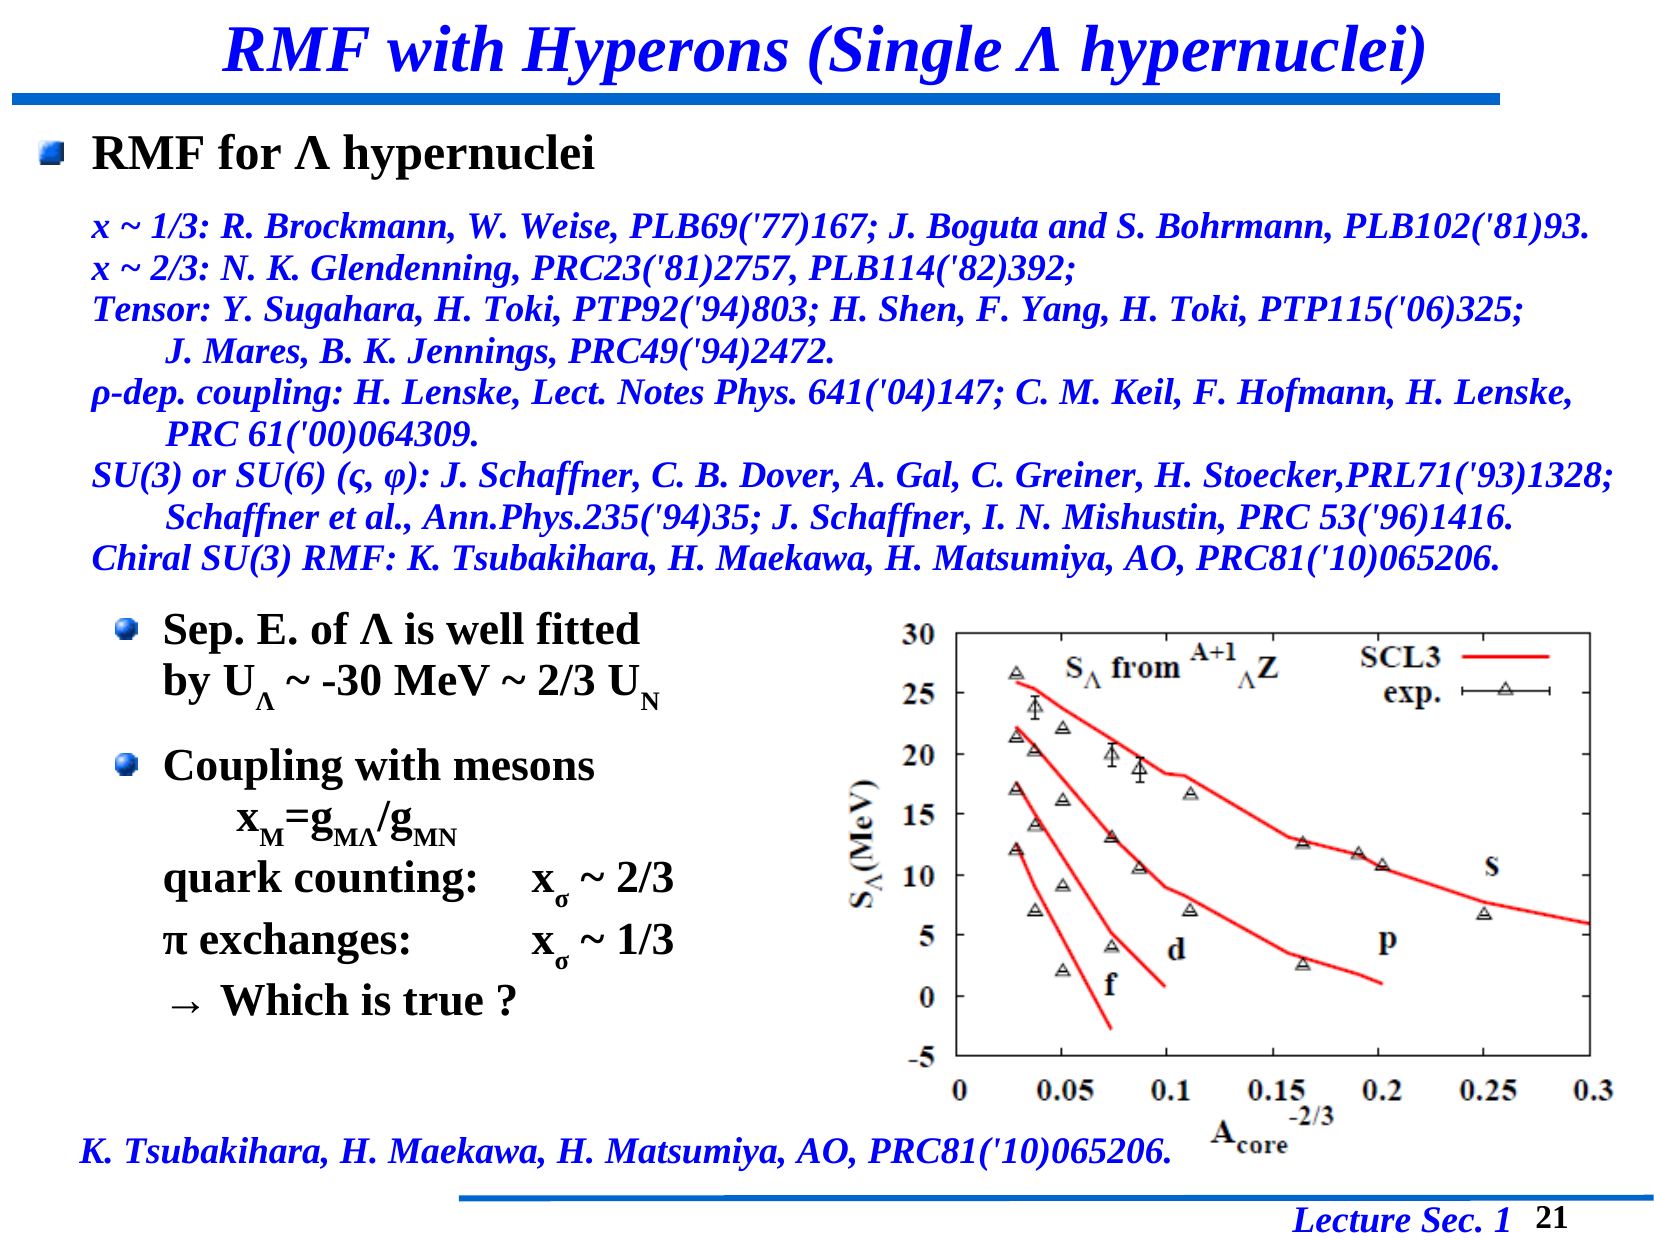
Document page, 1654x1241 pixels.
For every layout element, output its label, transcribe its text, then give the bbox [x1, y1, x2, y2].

picture [835, 608, 1628, 1171]
title RMF with Hyperons (Single Λ hypernuclei) [0, 0, 1654, 99]
text_box K. Tsubakihara, H. Maekawa, H. Matsumiya, AO, PRC81('10)065206. [79, 1129, 1175, 1172]
list RMF for Λ hypernuclei x ~ 1/3: R. Brockmann, W. Weise, PLB69('77)167; J. Boguta and S. Bohrmann, PLB102('81)93. x ~ 2/3: N. K. Glendenning, PRC23('81)2757, PLB114('82)392; Tensor: Y. Sugahara, H. Toki, PTP92('94)803; H. Shen, F. Yang, H. Toki, PTP115('06)325; J. Mares, B. K. Jennings, PRC49('94)2472. ρ-dep. coupling: H. Lenske, Lect. Notes Phys. 641('04)147; C. M. Keil, F. Hofmann, H. Lenske, PRC 61('00)064309. SU(3) or SU(6) (ς, φ): J. Schaffner, C. B. Dover, A. Gal, C. Greiner, H. Stoecker,PRL71('93)1328; Schaffner et al., Ann.Phys.235('94)35; J. Schaffner, I. N. Mishustin, PRC 53('96)1416. Chiral SU(3) RMF: K. Tsubakihara, H. Maekawa, H. Matsumiya, AO, PRC81('10)065206. Sep. E. of Λ is well fitted by UΛ ~ -30 MeV ~ 2/3 UN Coupling with mesons xM=gMΛ/gMN quark counting: xσ ~ 2/3 π exchanges: xσ ~ 1/3 → Which is true ? [20, 124, 1621, 1137]
